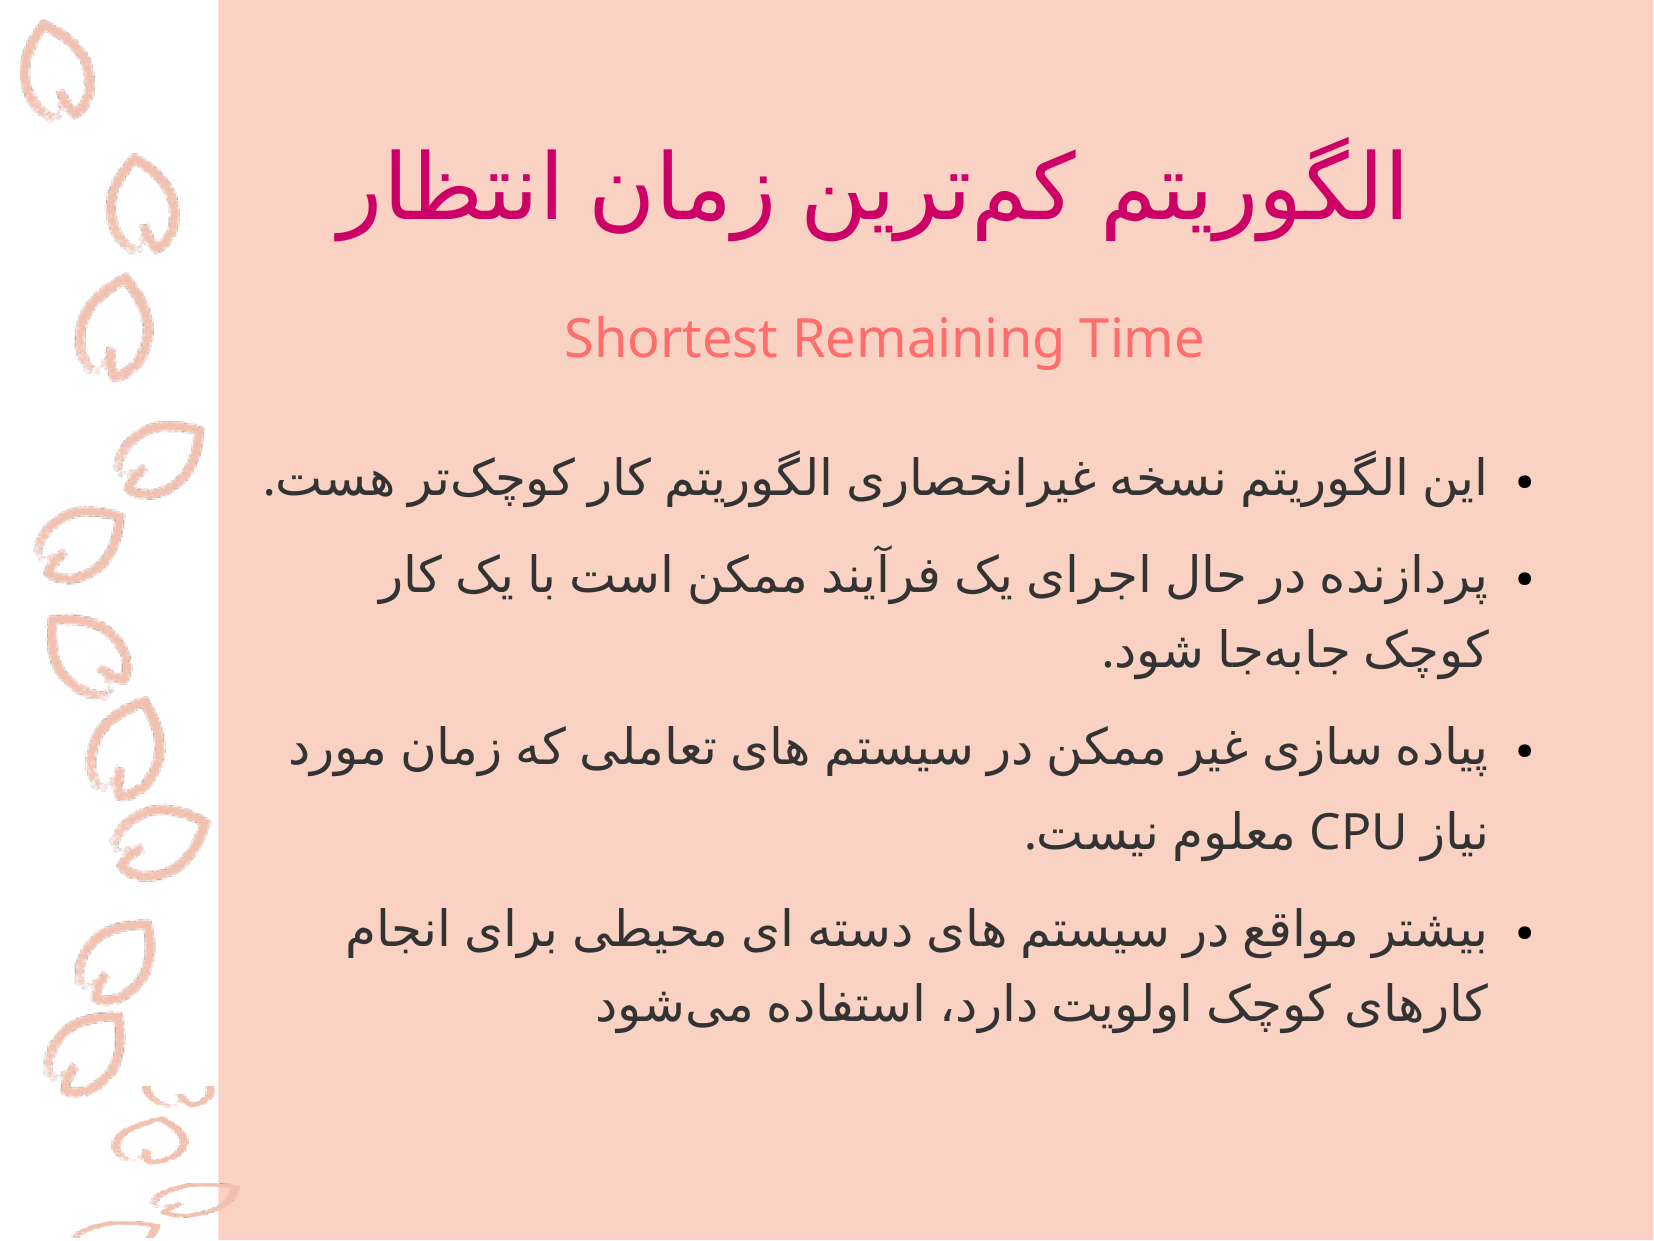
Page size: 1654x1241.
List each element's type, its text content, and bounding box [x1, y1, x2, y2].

title Shortest Remaining Time [141, 264, 1630, 409]
picture [20, 19, 247, 1238]
list این الگوریتم نسخه غیرانحصاری الگوریتم کار کوچک‌تر هست. پردازنده در حال اجرای یک فرآیند ممکن است با یک کار کوچک جابه‌جا شود. پیاده سازی غیر ممکن در سیستم های تعاملی که زمان مورد نیاز CPU معلوم نیست. بیشتر مواقع در سیستم های دسته ای محیطی برای انجام کارهای کوچک اولویت دارد، استفاده می‌شود [249, 440, 1543, 1118]
title الگوریتم کم‌ترین زمان انتظار [183, 93, 1567, 264]
